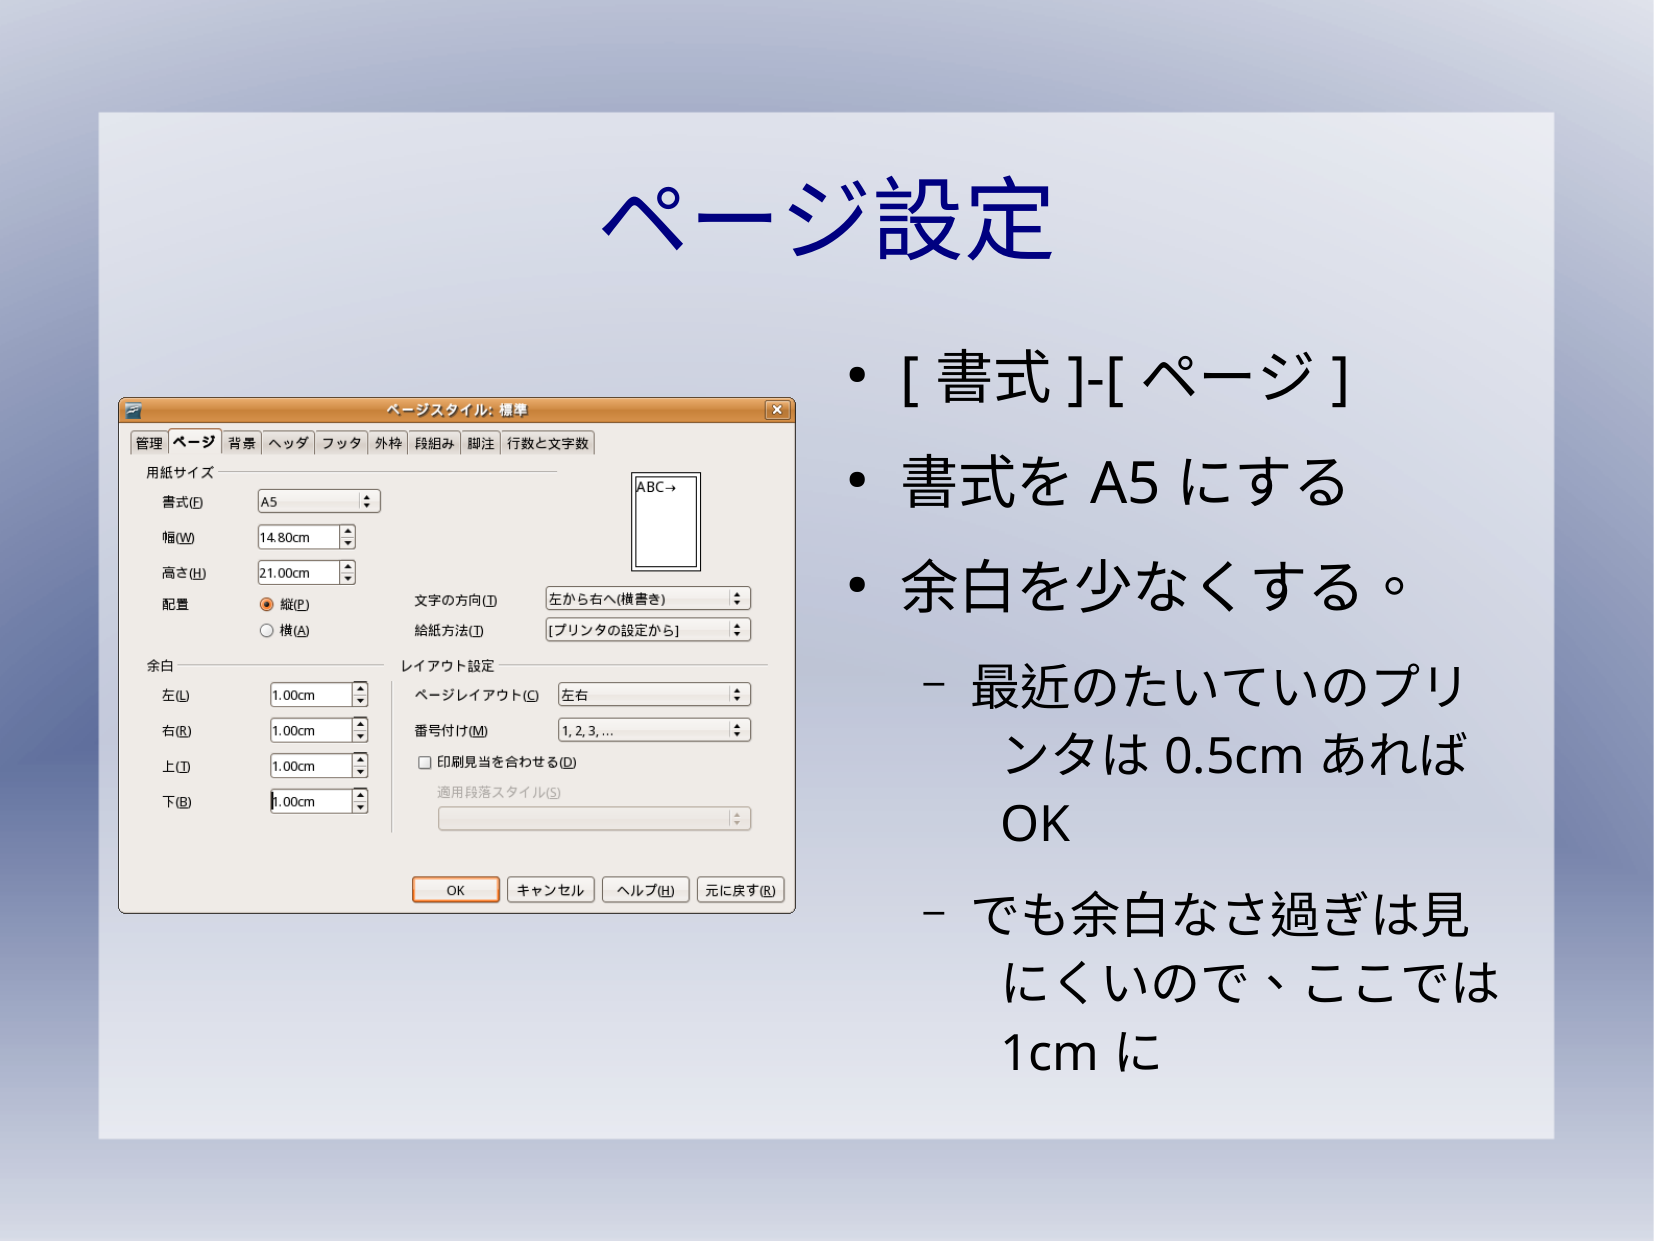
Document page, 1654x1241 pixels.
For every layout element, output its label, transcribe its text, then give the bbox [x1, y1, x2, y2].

list [書式]-[ページ] 書式をA5にする 余白を少なくする。 最近のたいていのプリンタは0.5cmあればOK でも余白なさ過ぎは見にくいので、ここでは1cmに [829, 336, 1507, 975]
title ページ設定 [118, 114, 1536, 322]
picture [0, 0, 1654, 1241]
